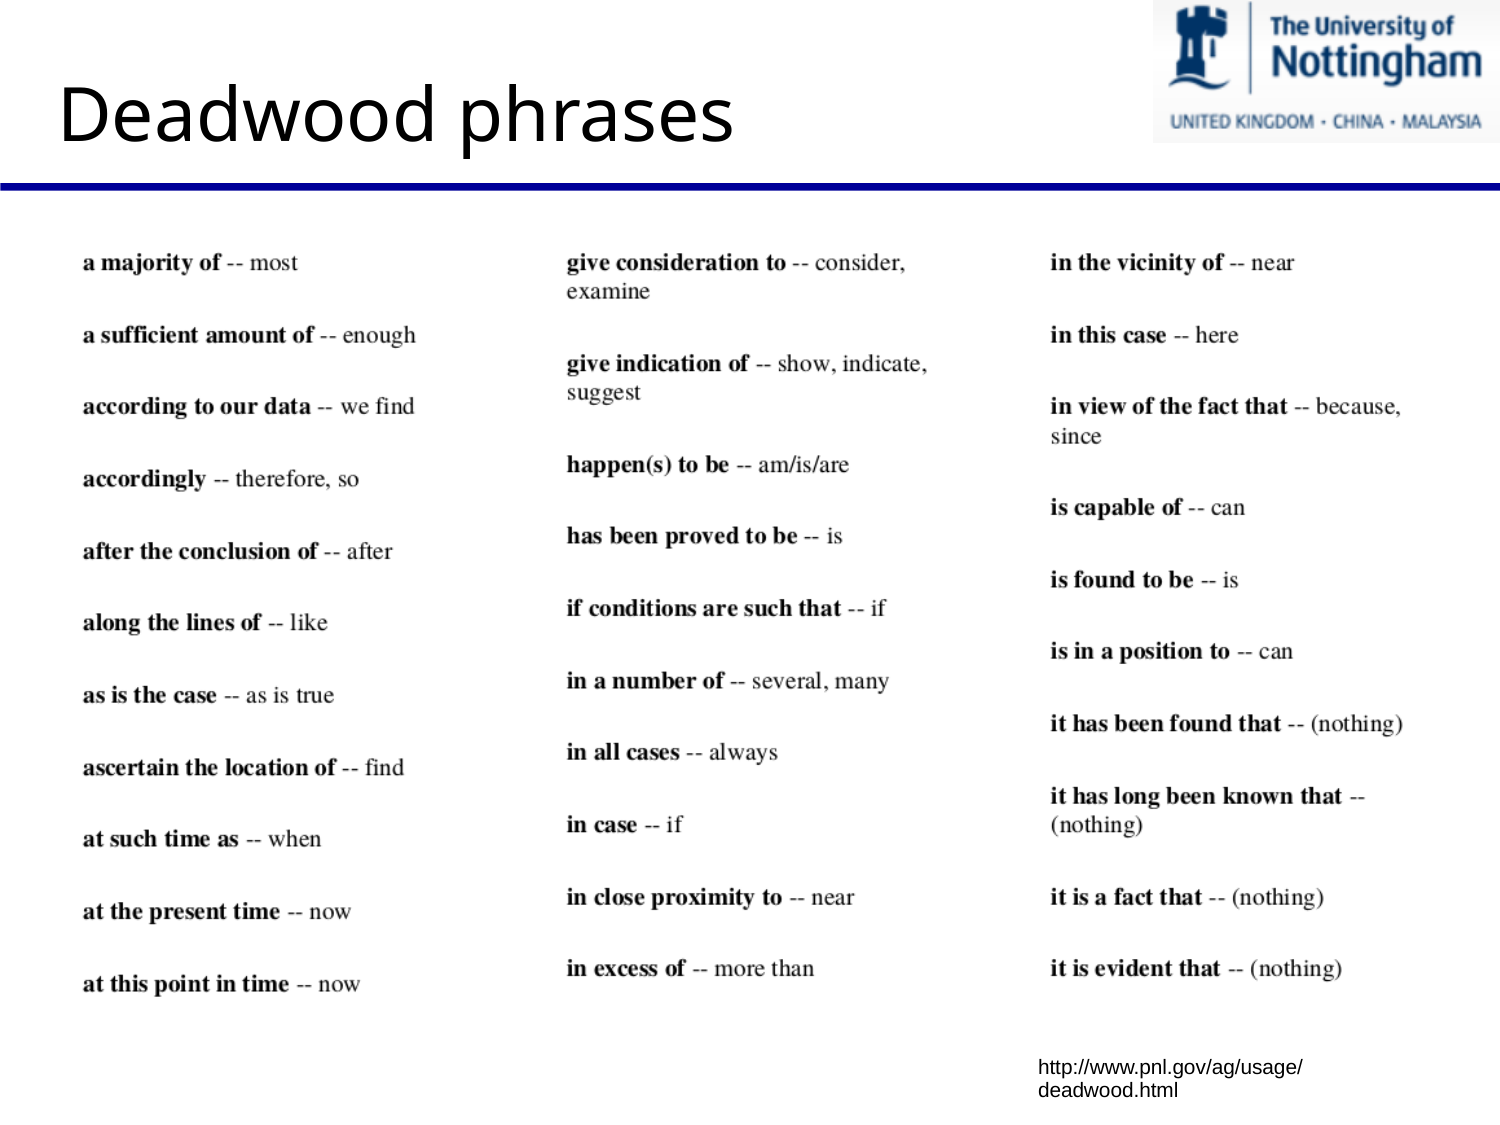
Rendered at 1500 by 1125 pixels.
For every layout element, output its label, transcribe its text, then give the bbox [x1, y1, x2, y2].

text_box http://www.pnl.gov/ag/usage/deadwood.html [1023, 1048, 1458, 1110]
picture [1153, 0, 1500, 143]
picture [39, 234, 1448, 1015]
title Deadwood phrases [57, 18, 1407, 207]
